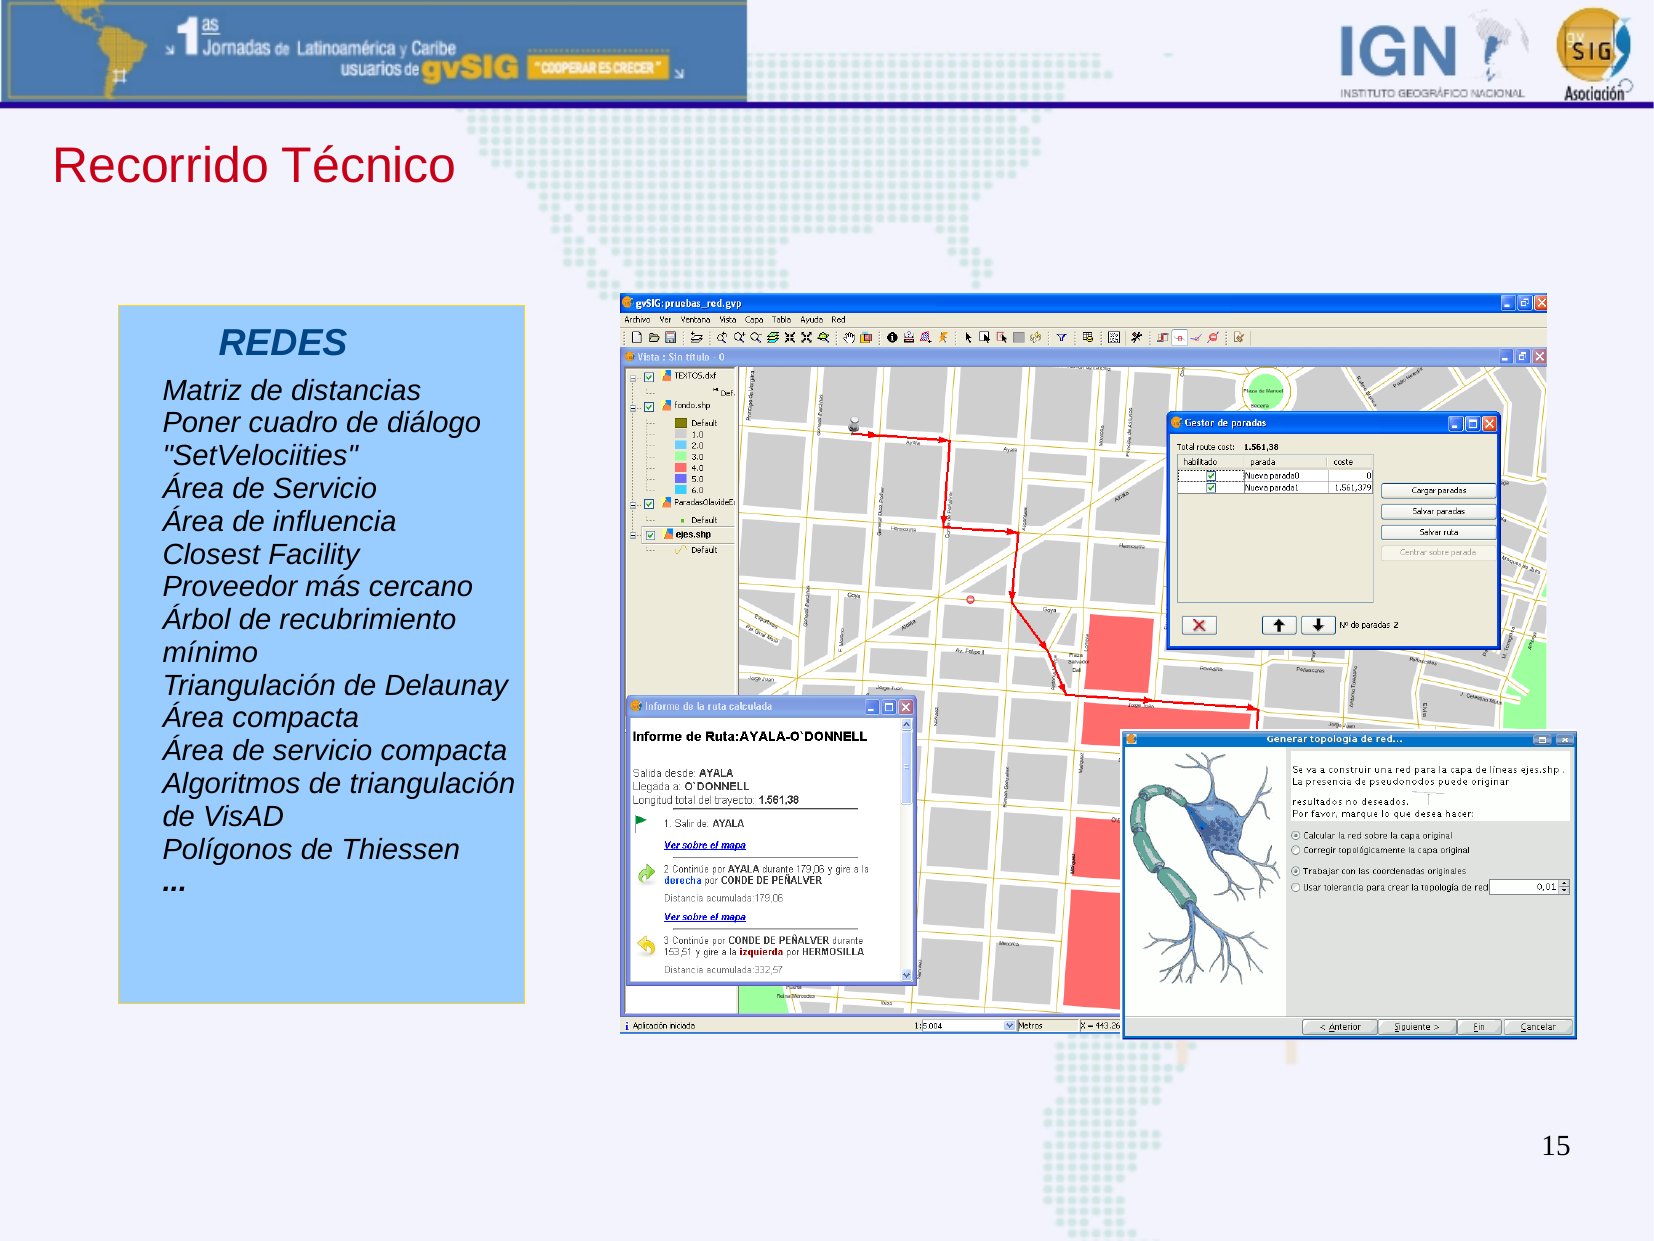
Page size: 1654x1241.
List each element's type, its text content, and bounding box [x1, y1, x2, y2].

picture [0, 0, 1654, 1241]
text_box Recorrido Técnico [37, 129, 473, 207]
text_box [118, 305, 525, 1004]
text_box Matriz de distancias Poner cuadro de diálogo "SetVelociities" Área de Servicio Área de influencia Closest Facility Proveedor más cercano Árbol de recubrimiento mínimo Triangulación de Delaunay Área compacta Área de servicio compacta Algoritmos de triangulación de VisAD Polígonos de Thiessen ... [147, 366, 562, 978]
text_box REDES [203, 314, 620, 378]
